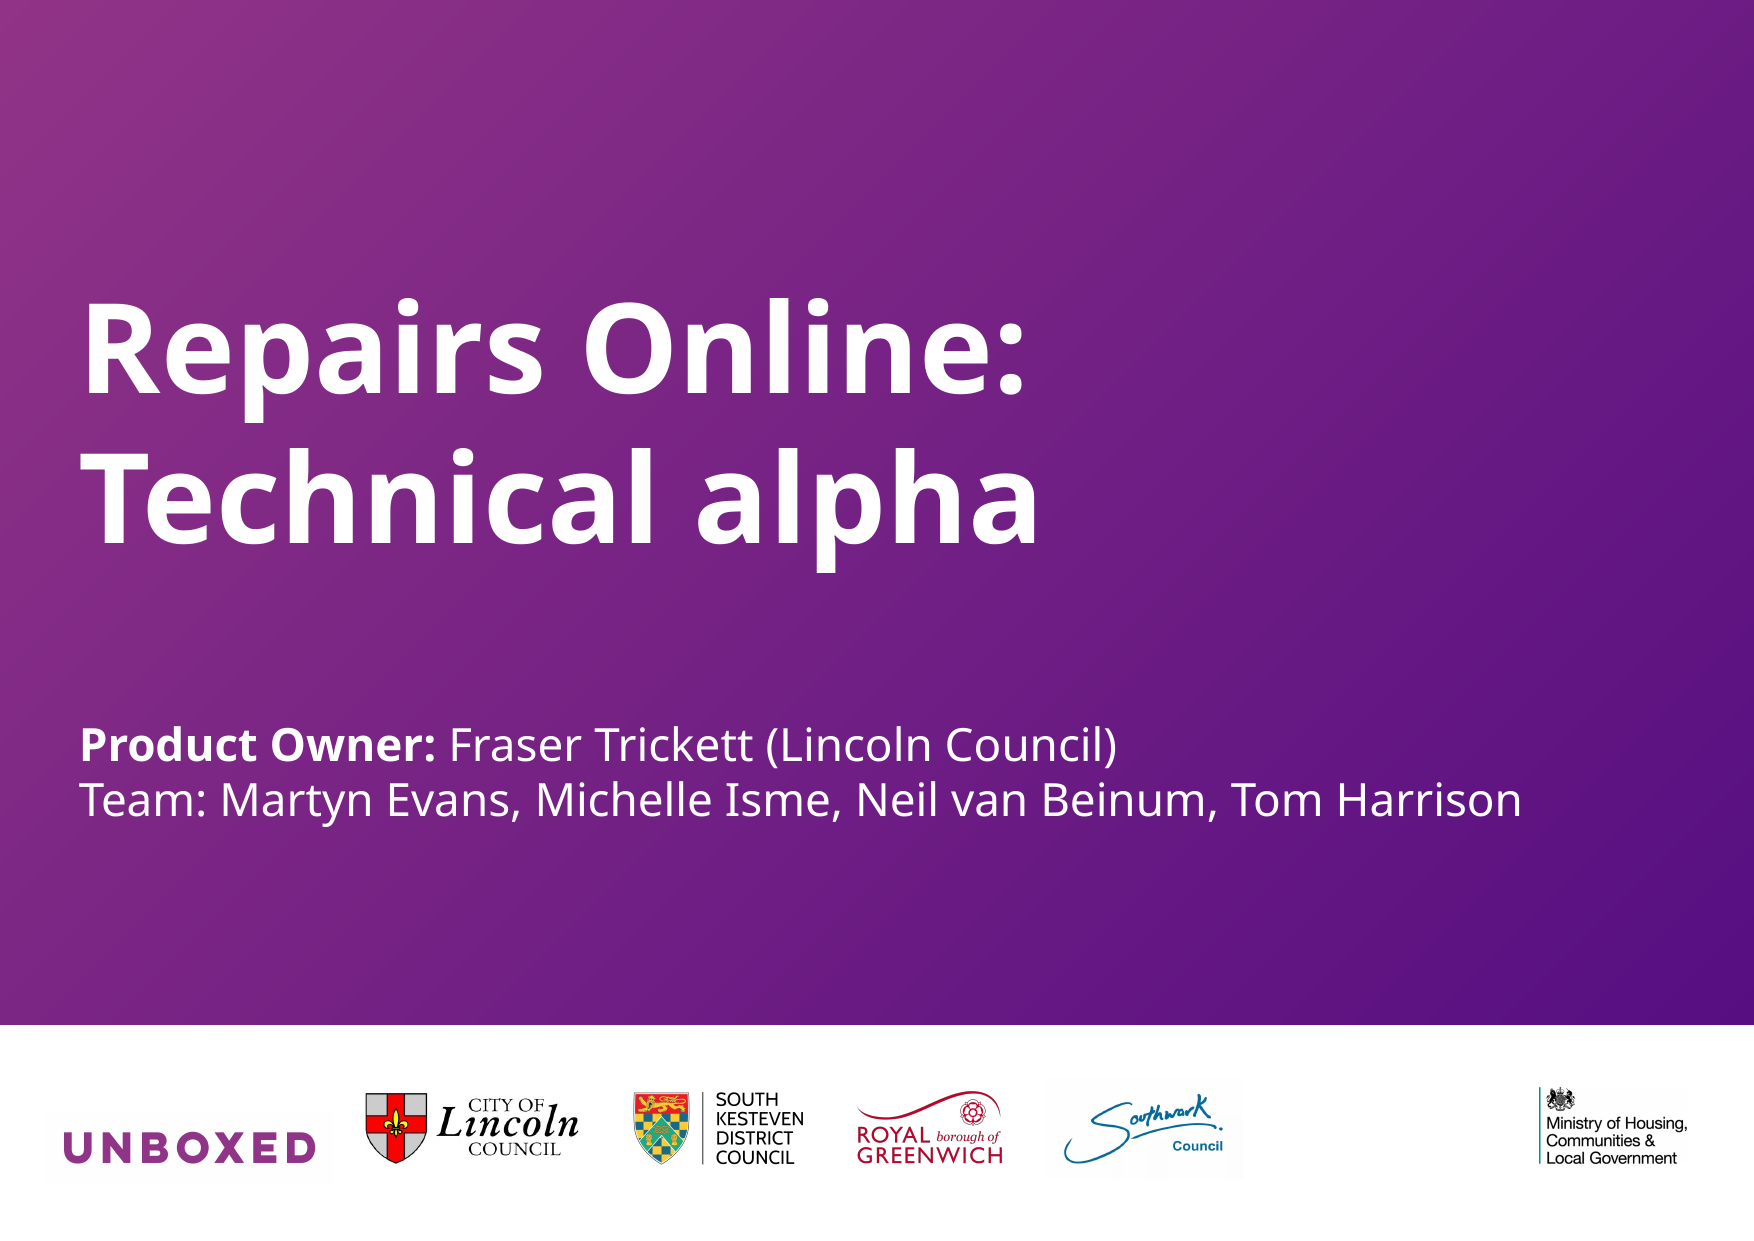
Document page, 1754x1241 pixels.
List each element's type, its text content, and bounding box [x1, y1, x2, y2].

picture [631, 1092, 803, 1165]
picture [45, 1111, 334, 1184]
text_box [0, 0, 1754, 1241]
picture [853, 1091, 1002, 1164]
picture [363, 1092, 581, 1165]
picture [1043, 1077, 1243, 1180]
title Repairs Online: Technical alpha [59, 179, 1695, 588]
picture [1539, 1087, 1687, 1164]
subtitle Product Owner: Fraser Trickett (Lincoln Council) Team: Martyn Evans, Michelle Isme, Neil van Beinum, Tom Harrison [59, 632, 1695, 875]
